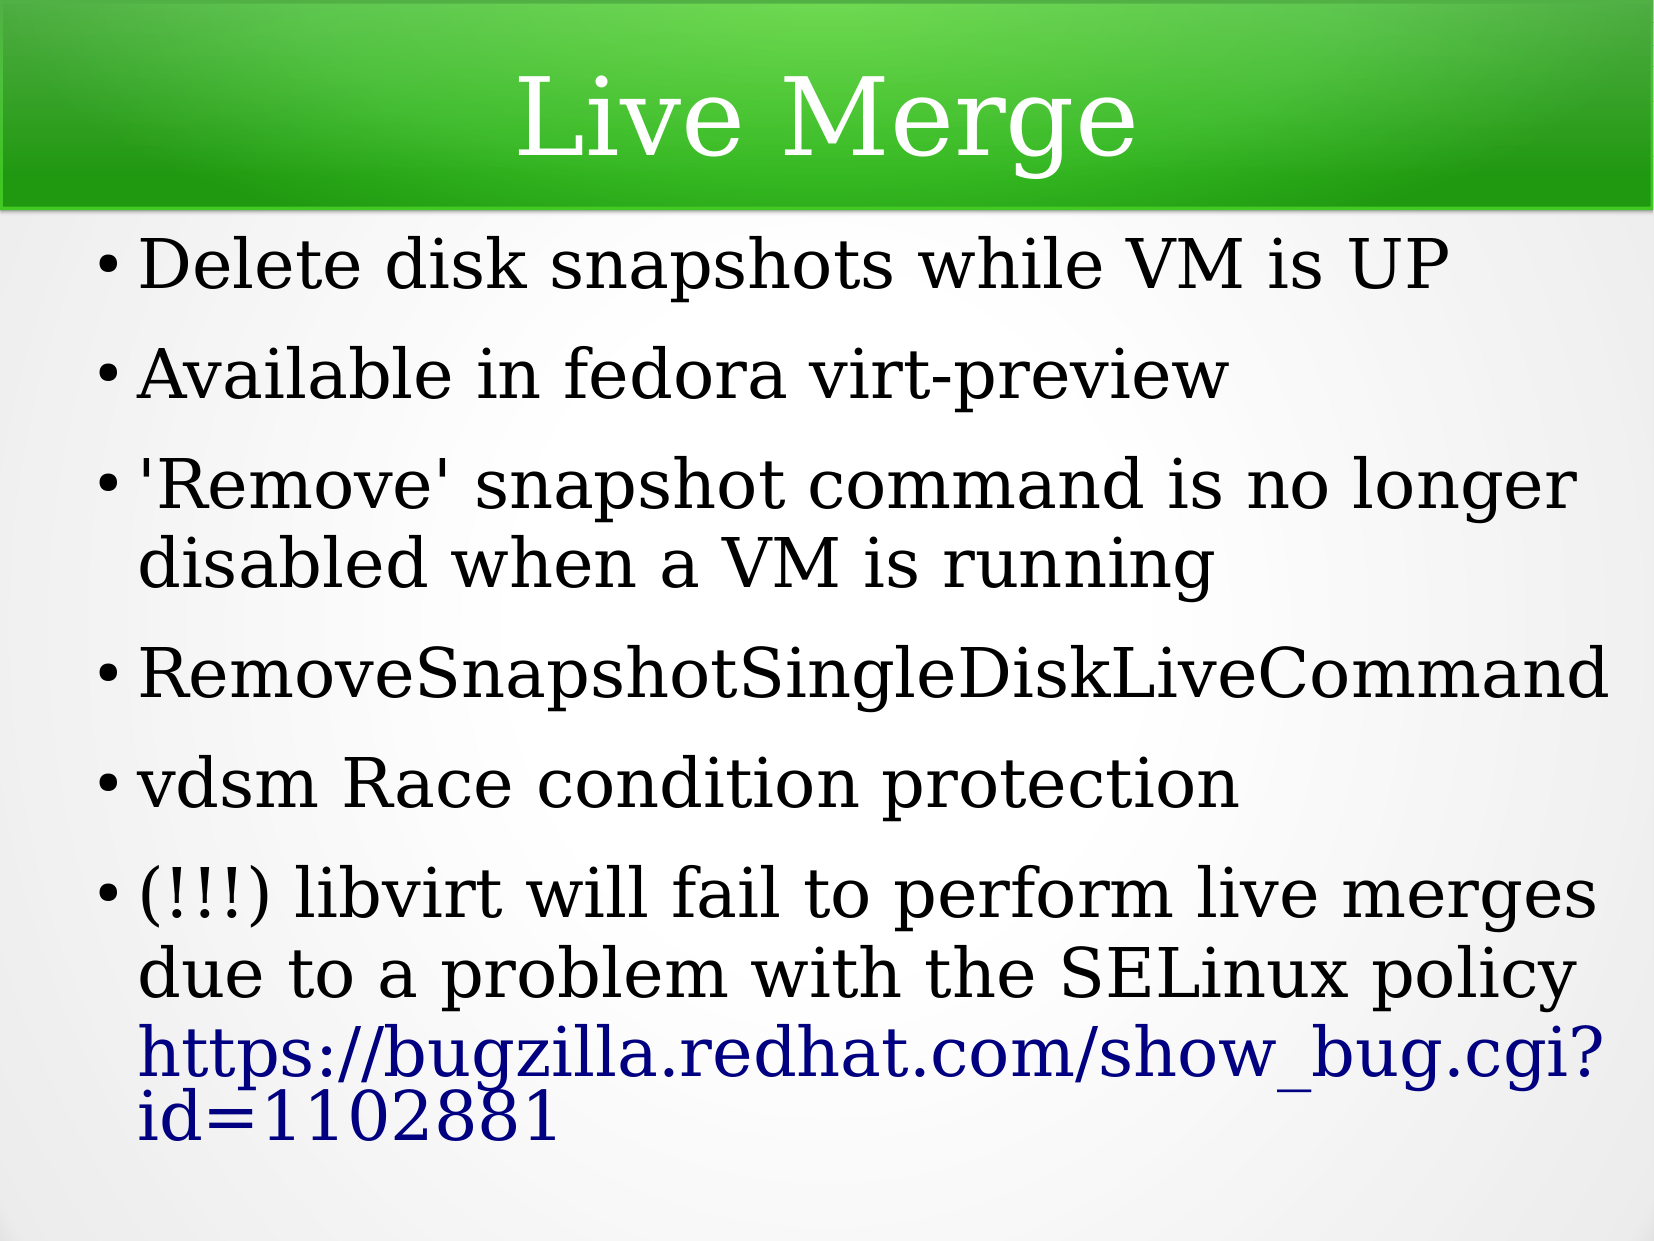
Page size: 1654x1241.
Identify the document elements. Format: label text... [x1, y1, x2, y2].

list Delete disk snapshots while VM is UP Available in fedora virt-preview 'Remove' snapshot command is no longer disabled when a VM is running RemoveSnapshotSingleDiskLiveCommand vdsm Race condition protection (!!!) libvirt will fail to perform live merges due to a problem with the SELinux policy https://bugzilla.redhat.com/show_bug.cgi?id=1102881 [82, 225, 1621, 1216]
title Live Merge [82, 47, 1571, 189]
